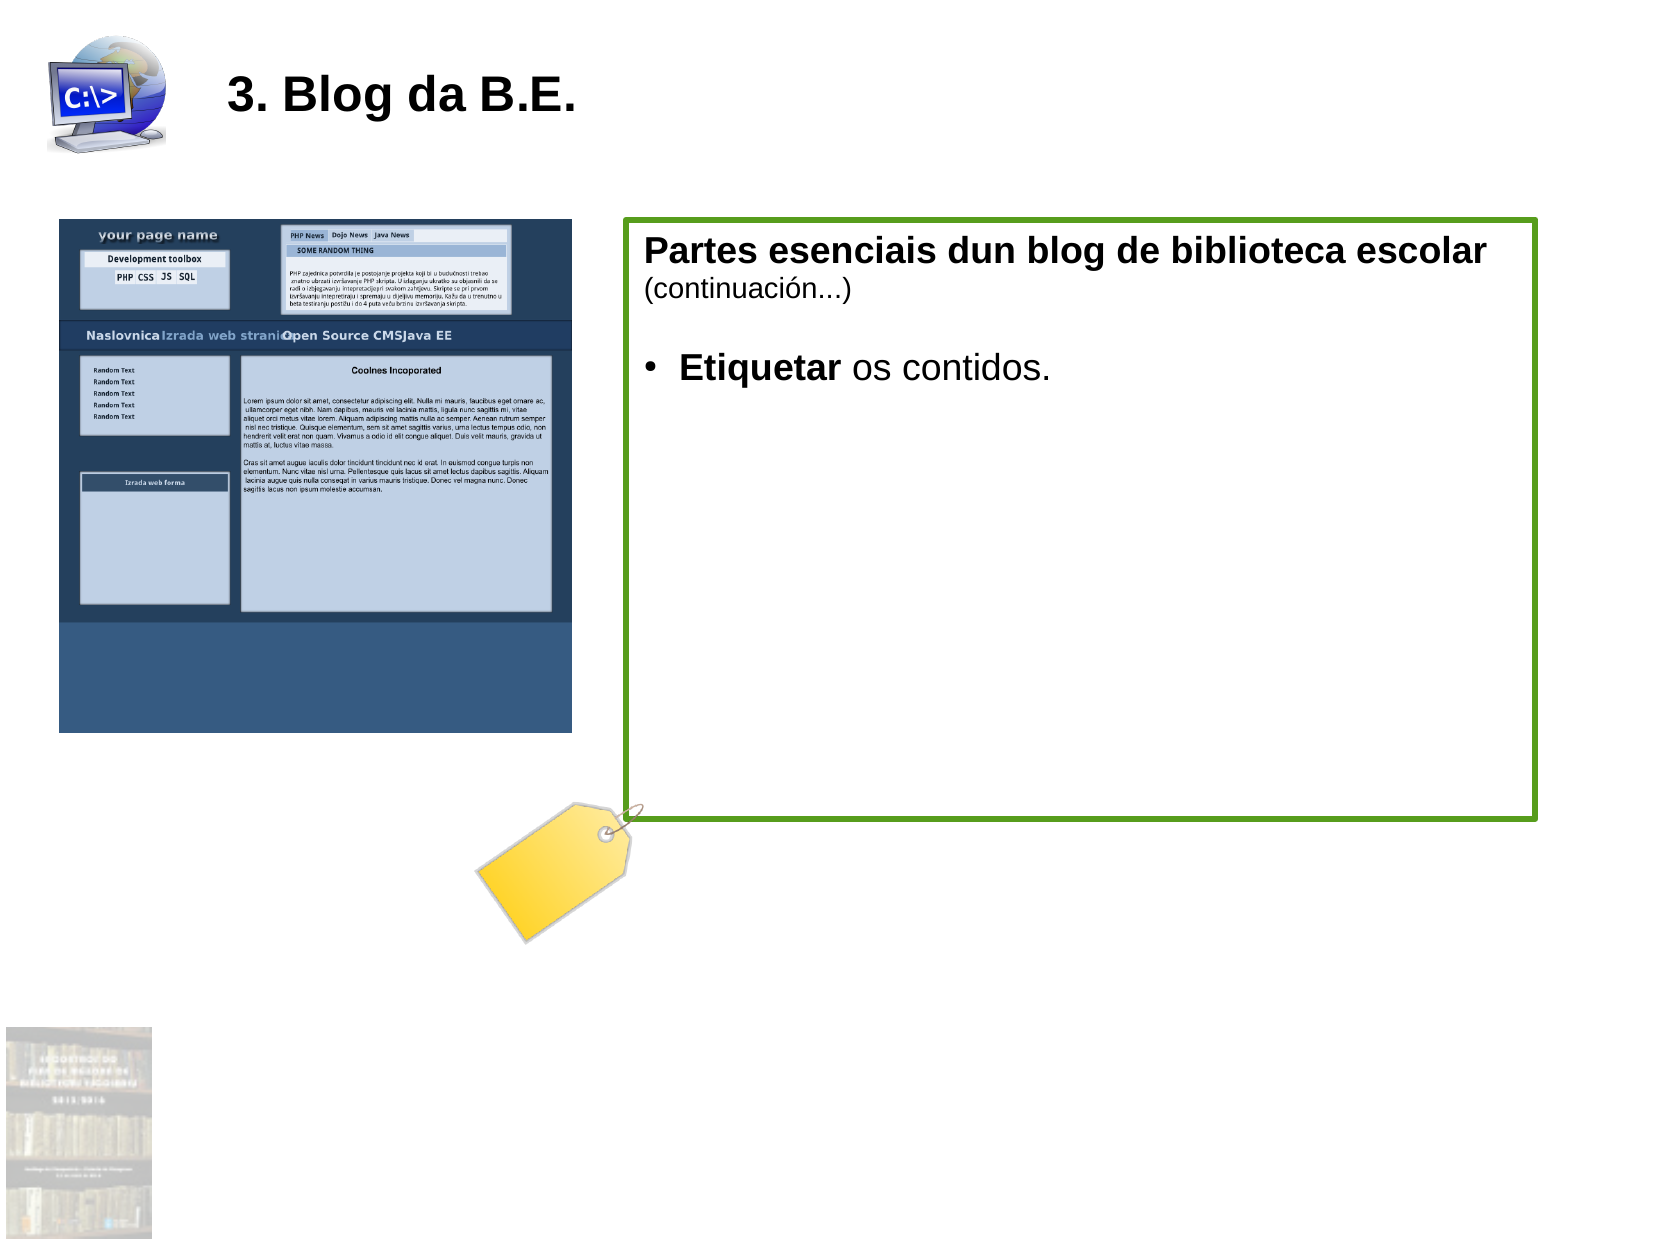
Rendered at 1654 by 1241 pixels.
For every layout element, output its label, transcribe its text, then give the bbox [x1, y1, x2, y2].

text_box 3. Blog da B.E. [212, 59, 1075, 130]
picture [448, 767, 663, 981]
picture [47, 35, 166, 154]
picture [59, 219, 572, 733]
text_box Partes esenciais dun blog de biblioteca escolar (continuación...) Etiquetar os contidos. [625, 219, 1536, 819]
picture [6, 1027, 152, 1239]
